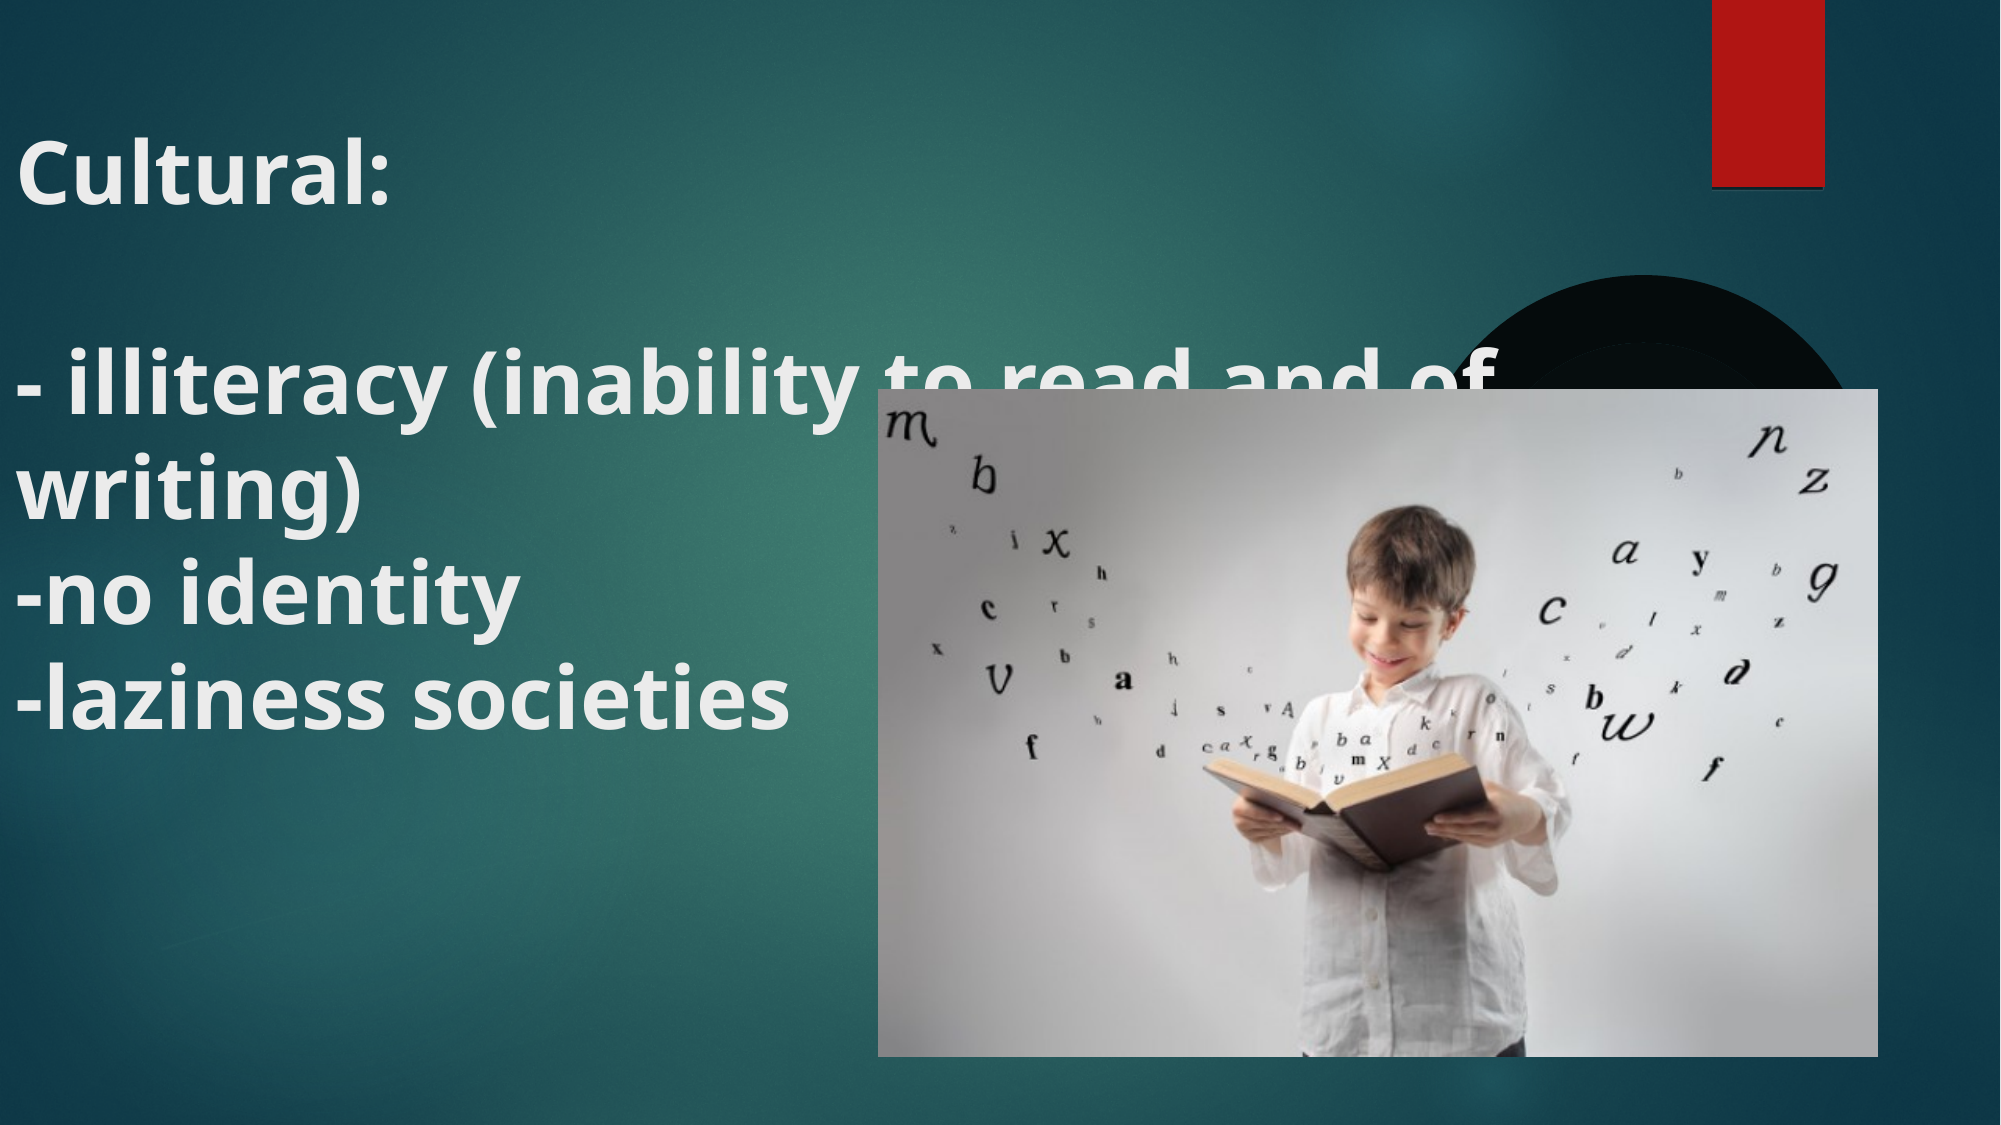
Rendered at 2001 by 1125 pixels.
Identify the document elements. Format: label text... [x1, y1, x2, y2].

picture [878, 389, 1878, 1057]
title Cultural: - illiteracy (inability to read and of writing) -no identity -laziness societies [0, 109, 1626, 1063]
